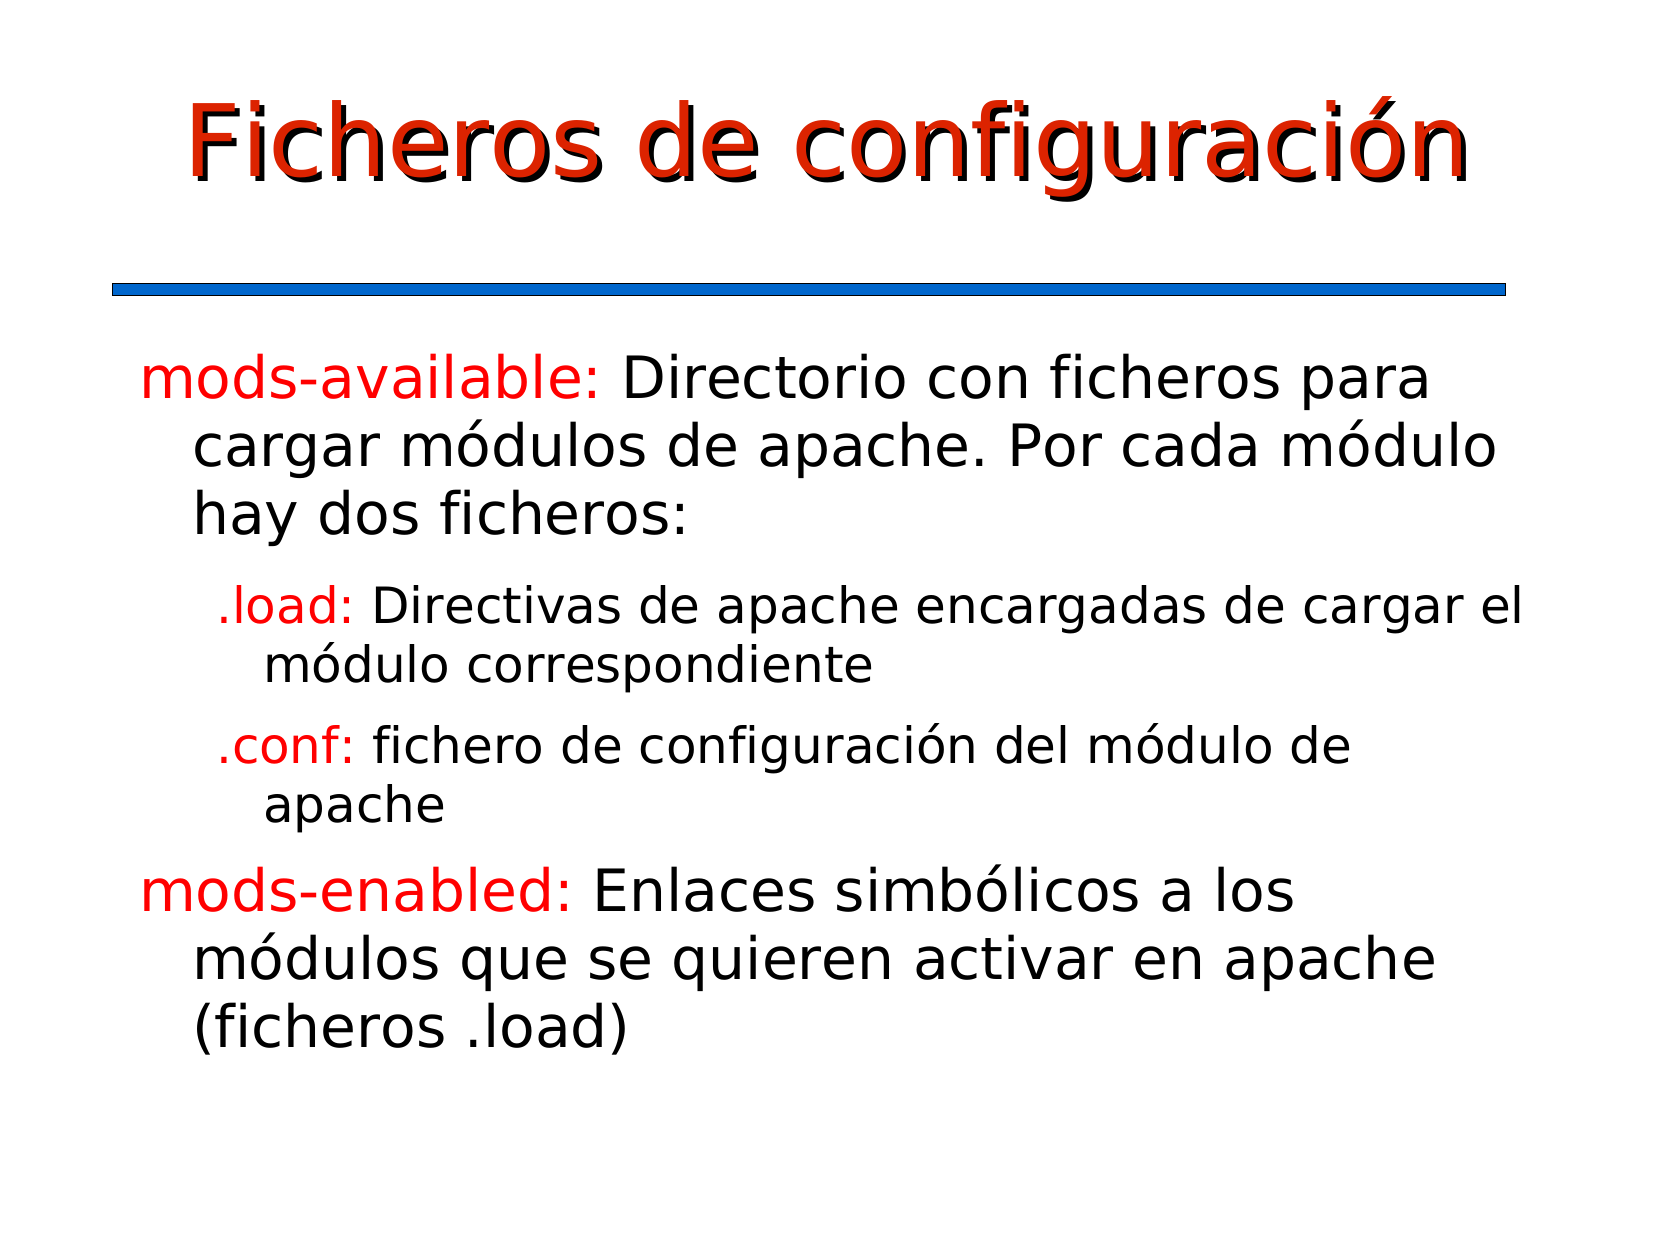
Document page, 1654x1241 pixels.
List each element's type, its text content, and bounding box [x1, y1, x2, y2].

title Ficheros de configuración [121, 37, 1534, 246]
list mods-available: Directorio con ficheros para cargar módulos de apache. Por cada módulo hay dos ficheros: .load: Directivas de apache encargadas de cargar el módulo correspondiente .conf: fichero de configuración del módulo de apache mods-enabled: Enlaces simbólicos a los módulos que se quieren activar en apache (ficheros .load) [121, 344, 1534, 1127]
